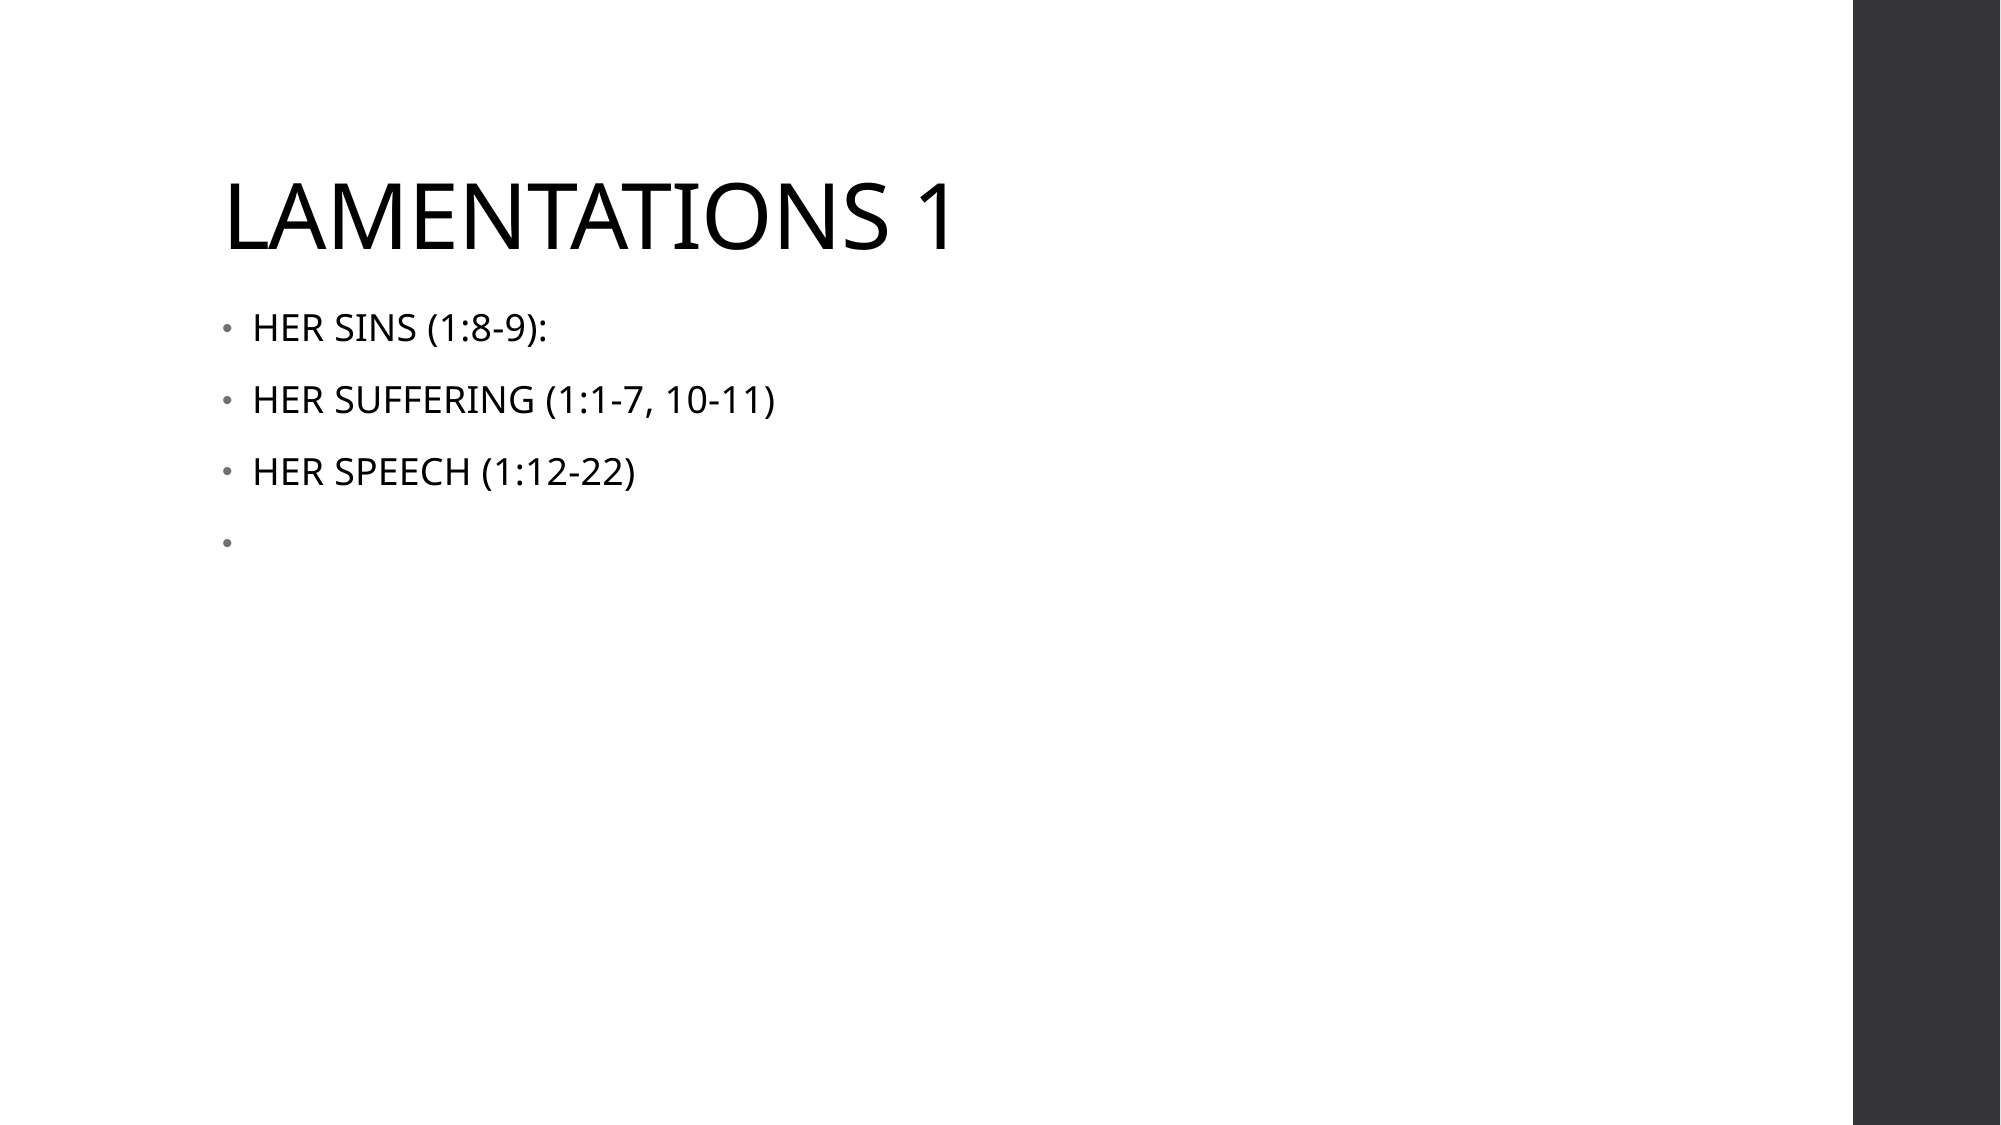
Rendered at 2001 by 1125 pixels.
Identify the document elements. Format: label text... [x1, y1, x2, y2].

list HER SINS (1:8-9): HER SUFFERING (1:1-7, 10-11) HER SPEECH (1:12-22) [206, 299, 1617, 1014]
title LAMENTATIONS 1 [206, 60, 1797, 278]
